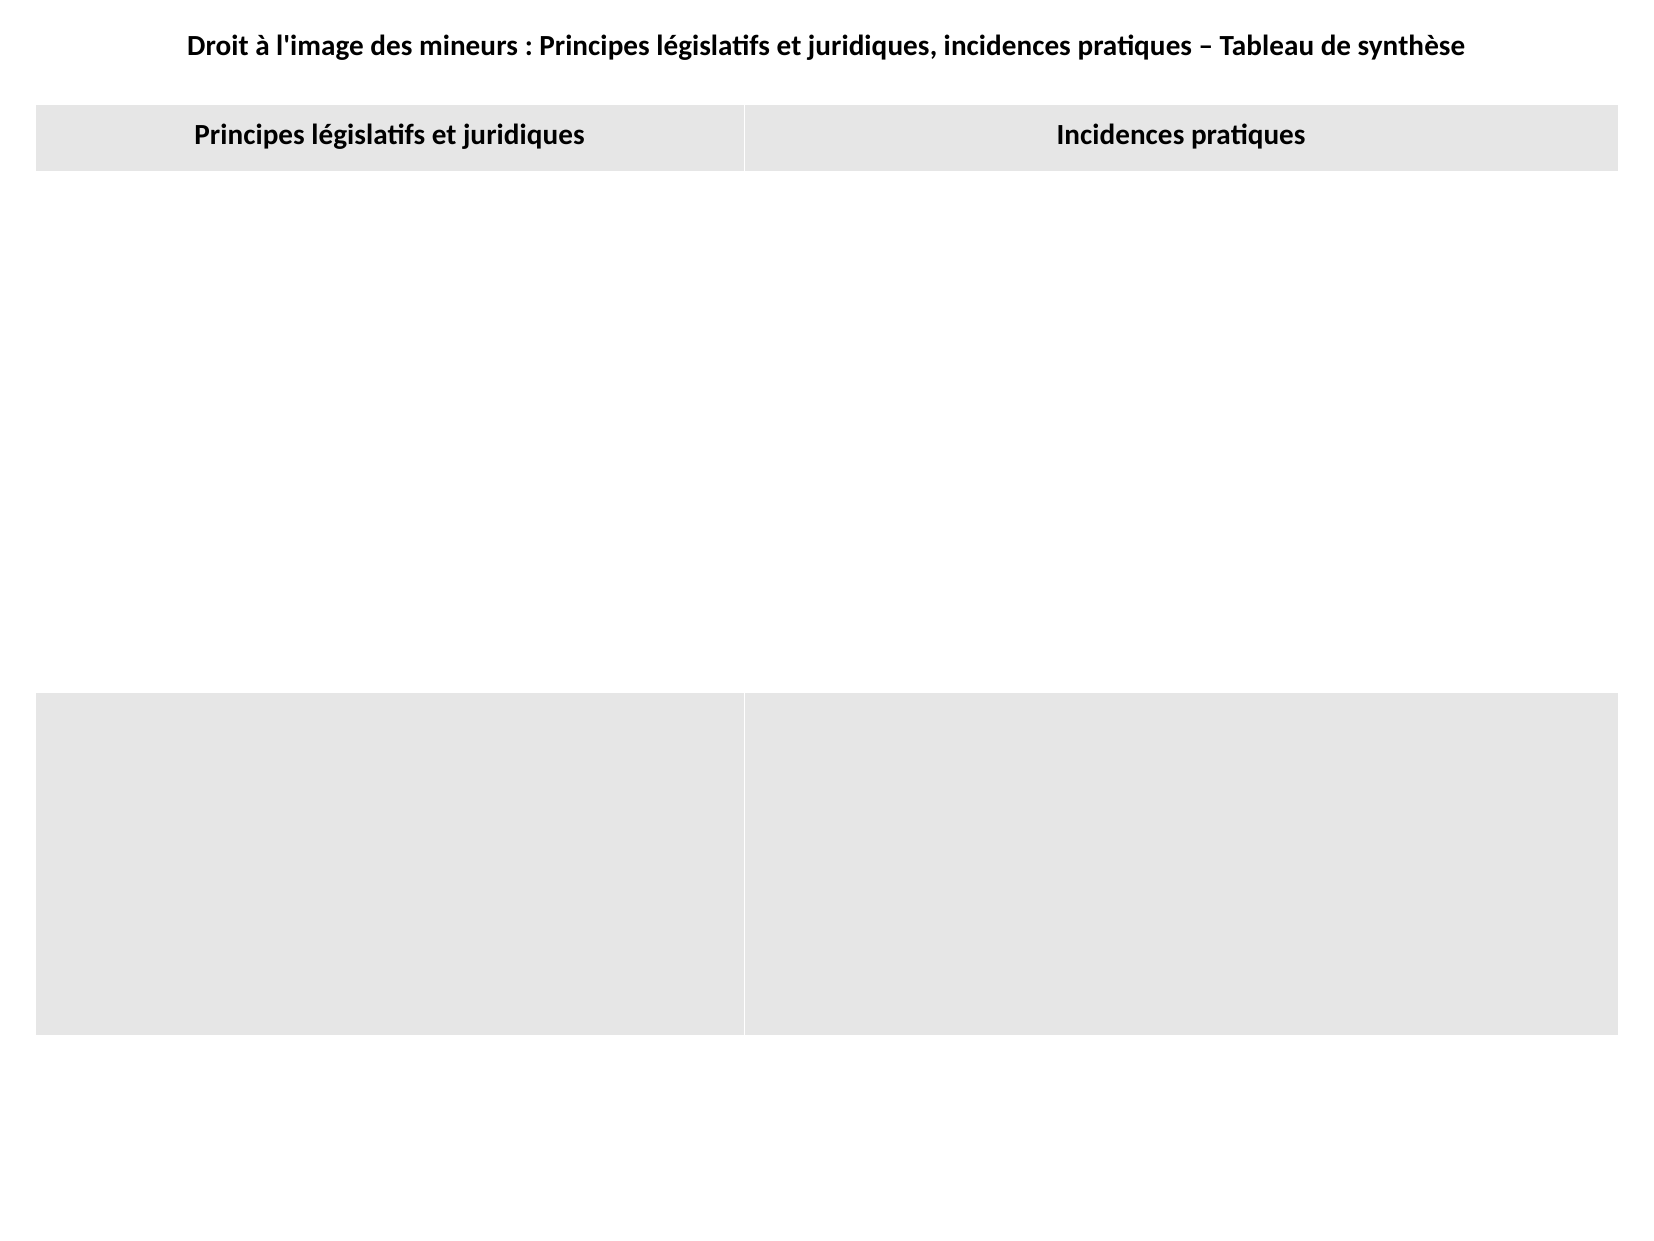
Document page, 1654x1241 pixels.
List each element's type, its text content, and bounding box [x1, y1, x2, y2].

table_cell [36, 172, 744, 692]
table_cell [36, 693, 744, 1035]
table_cell [745, 693, 1618, 1035]
table_cell Principes législatifs et juridiques [36, 105, 744, 171]
table_cell [36, 1036, 744, 1193]
table_cell Incidences pratiques [745, 105, 1618, 171]
table_cell [745, 1036, 1618, 1193]
table_header Droit à l'image des mineurs : Principes législatifs et juridiques, incidences pratiques – Tableau de synthèse [36, 27, 1618, 104]
table_cell [745, 172, 1618, 692]
